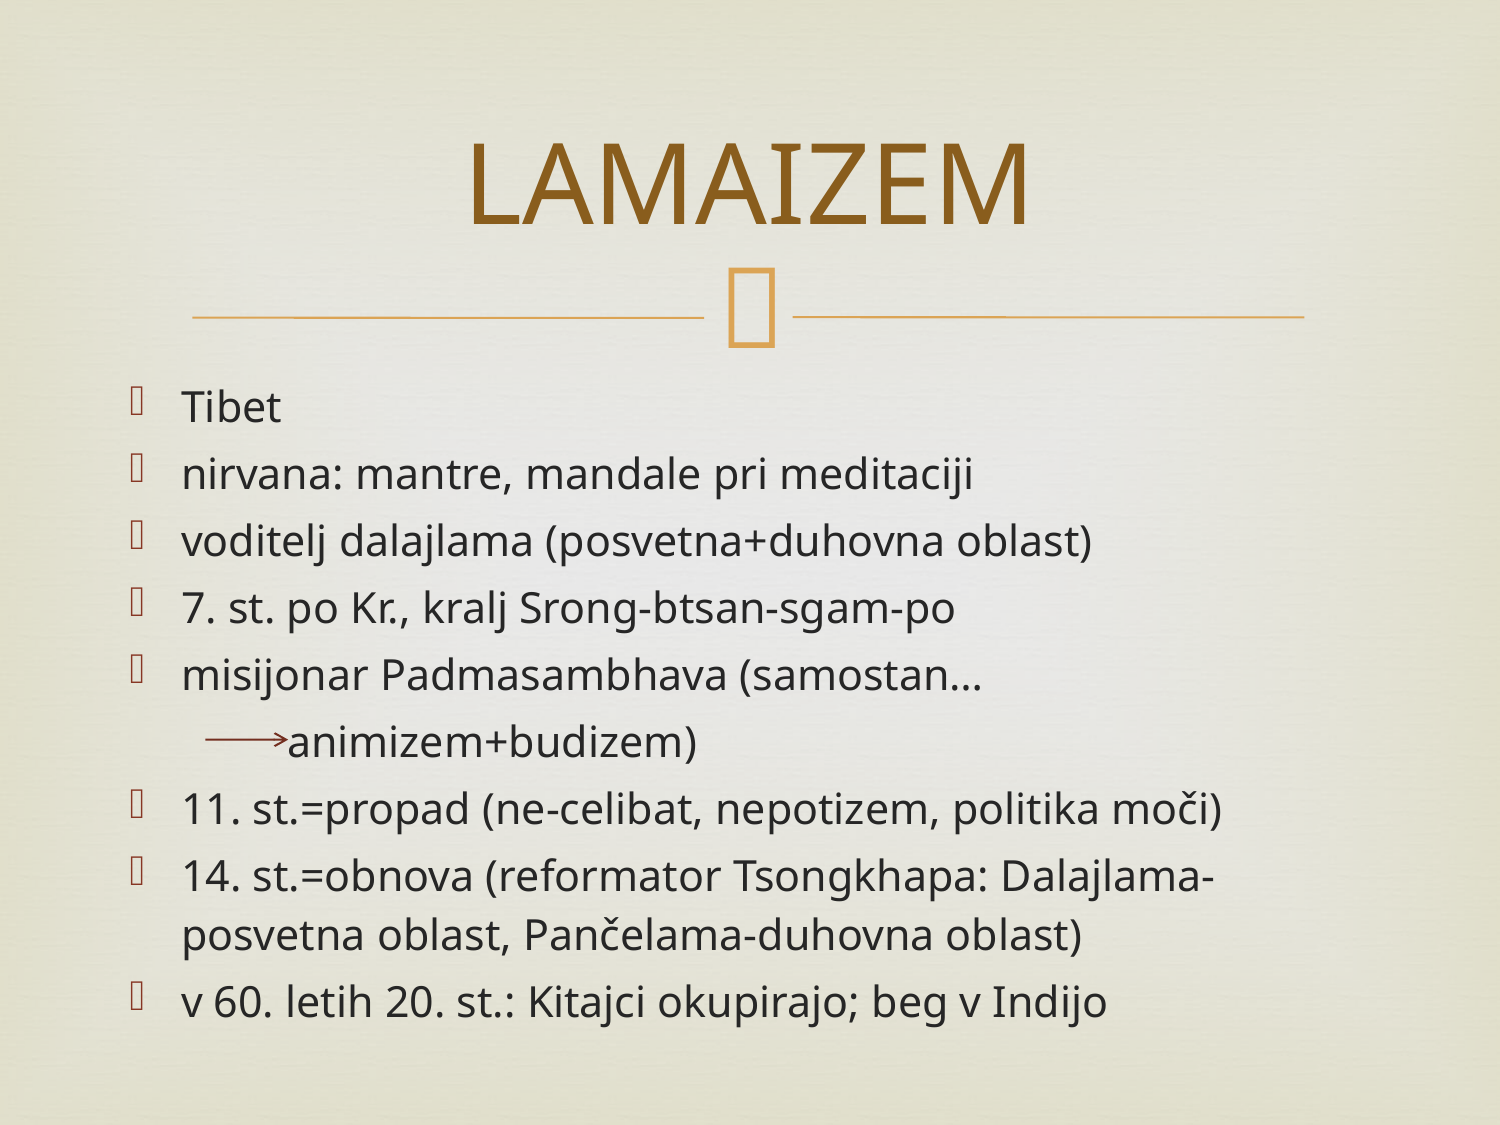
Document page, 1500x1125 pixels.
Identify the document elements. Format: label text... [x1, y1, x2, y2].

list Tibet nirvana: mantre, mandale pri meditaciji voditelj dalajlama (posvetna+duhovna oblast) 7. st. po Kr., kralj Srong-btsan-sgam-po misijonar Padmasambhava (samostan… animizem+budizem) 11. st.=propad (ne-celibat, nepotizem, politika moči) 14. st.=obnova (reformator Tsongkhapa: Dalajlama-posvetna oblast, Pančelama-duhovna oblast) v 60. letih 20. st.: Kitajci okupirajo; beg v Indijo [114, 368, 1386, 1047]
title LAMAIZEM [113, 93, 1386, 267]
